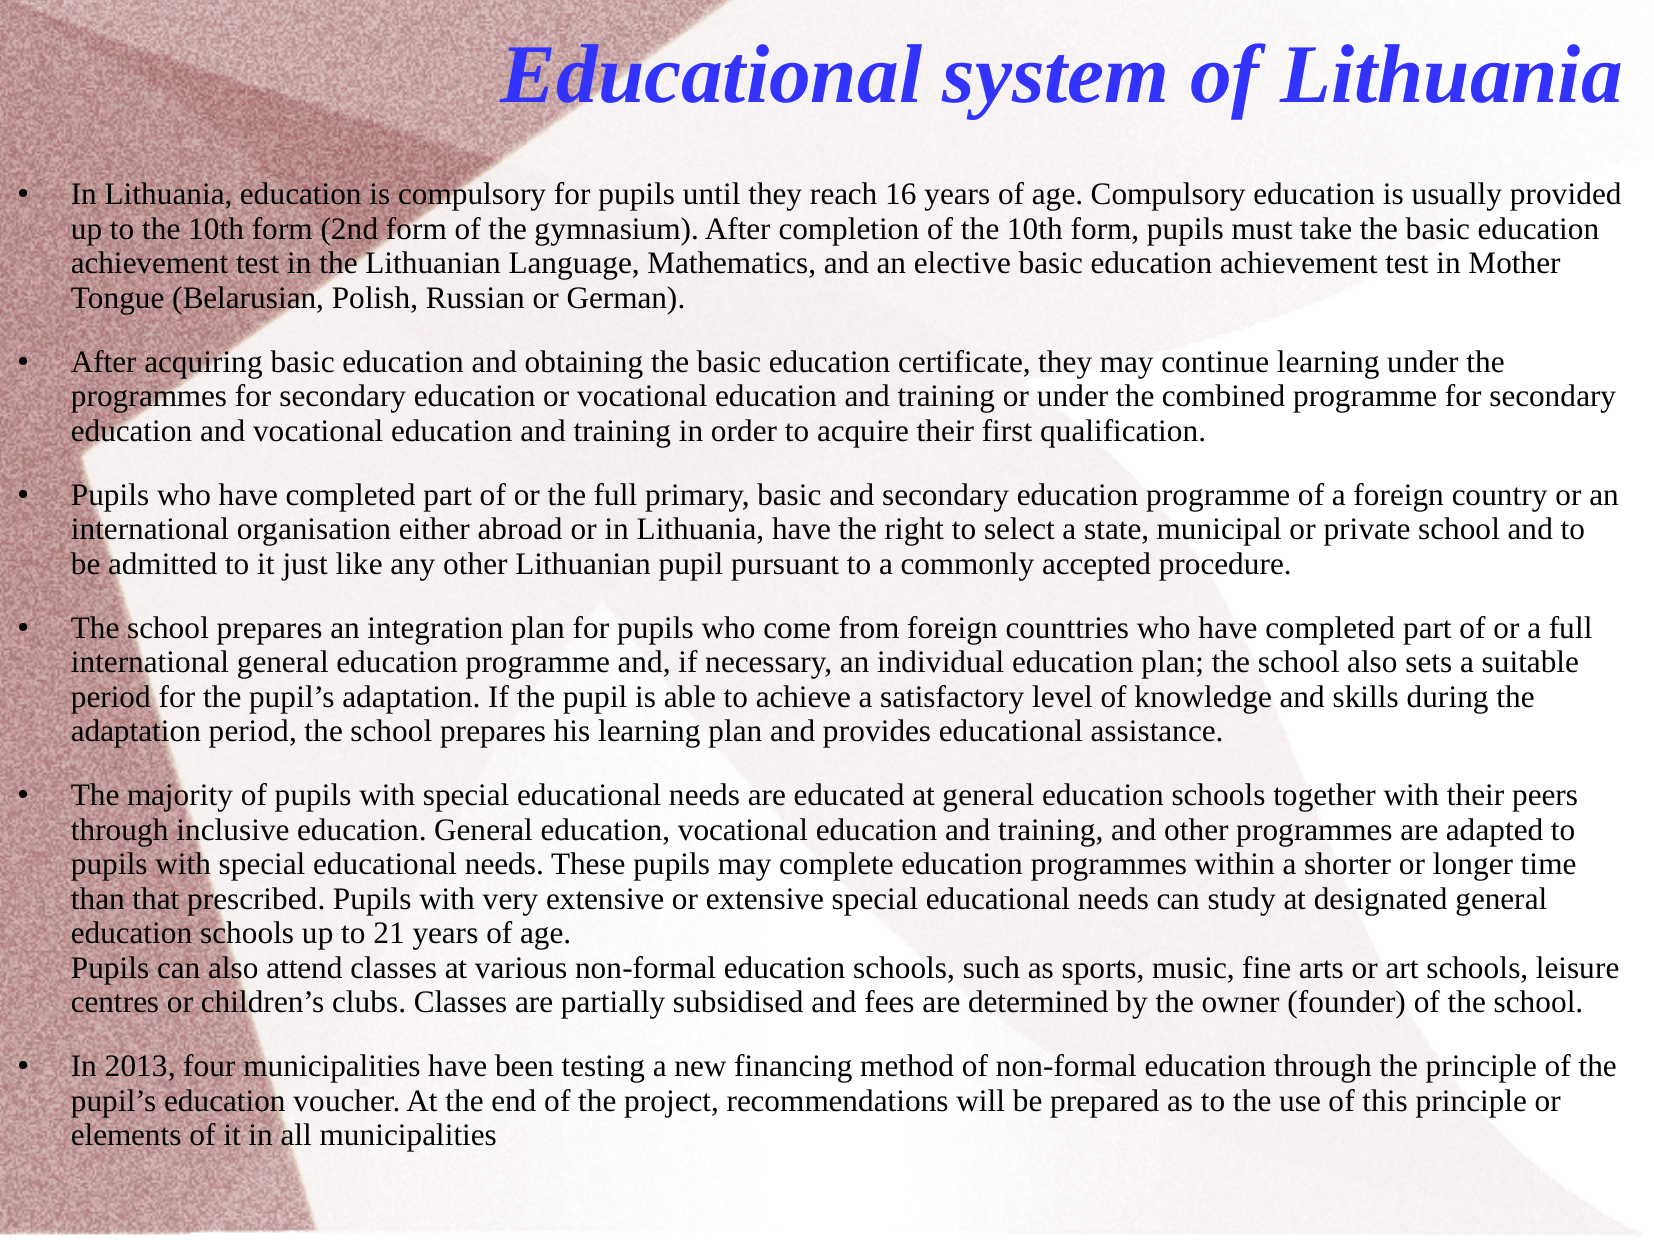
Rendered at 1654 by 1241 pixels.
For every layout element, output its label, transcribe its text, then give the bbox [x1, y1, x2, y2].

title Educational system of Lithuania [82, 27, 1625, 121]
list In Lithuania, education is compulsory for pupils until they reach 16 years of age. Compulsory education is usually provided up to the 10th form (2nd form of the gymnasium). After completion of the 10th form, pupils must take the basic education achievement test in the Lithuanian Language, Mathematics, and an elective basic education achievement test in Mother Tongue (Belarusian, Polish, Russian or German). After acquiring basic education and obtaining the basic education certificate, they may continue learning under the programmes for secondary education or vocational education and training or under the combined programme for secondary education and vocational education and training in order to acquire their first qualification. Pupils who have completed part of or the full primary, basic and secondary education programme of a foreign country or an international organisation either abroad or in Lithuania, have the right to select a state, municipal or private school and to be admitted to it just like any other Lithuanian pupil pursuant to a commonly accepted procedure. The school prepares an integration plan for pupils who come from foreign counttries who have completed part of or a full international general education programme and, if necessary, an individual education plan; the school also sets a suitable period for the pupil’s adaptation. If the pupil is able to achieve a satisfactory level of knowledge and skills during the adaptation period, the school prepares his learning plan and provides educational assistance. The majority of pupils with special educational needs are educated at general education schools together with their peers through inclusive education. General education, vocational education and training, and other programmes are adapted to pupils with special educational needs. These pupils may complete education programmes within a shorter or longer time than that prescribed. Pupils with very extensive or extensive special educational needs can study at designated general education schools up to 21 years of age. Pupils can also attend classes at various non-formal education schools, such as sports, music, fine arts or art schools, leisure centres or children’s clubs. Classes are partially subsidised and fees are determined by the owner (founder) of the school. In 2013, four municipalities have been testing a new financing method of non-formal education through the principle of the pupil’s education voucher. At the end of the project, recommendations will be prepared as to the use of this principle or elements of it in all municipalities [0, 177, 1625, 1182]
picture [0, 0, 1654, 1241]
